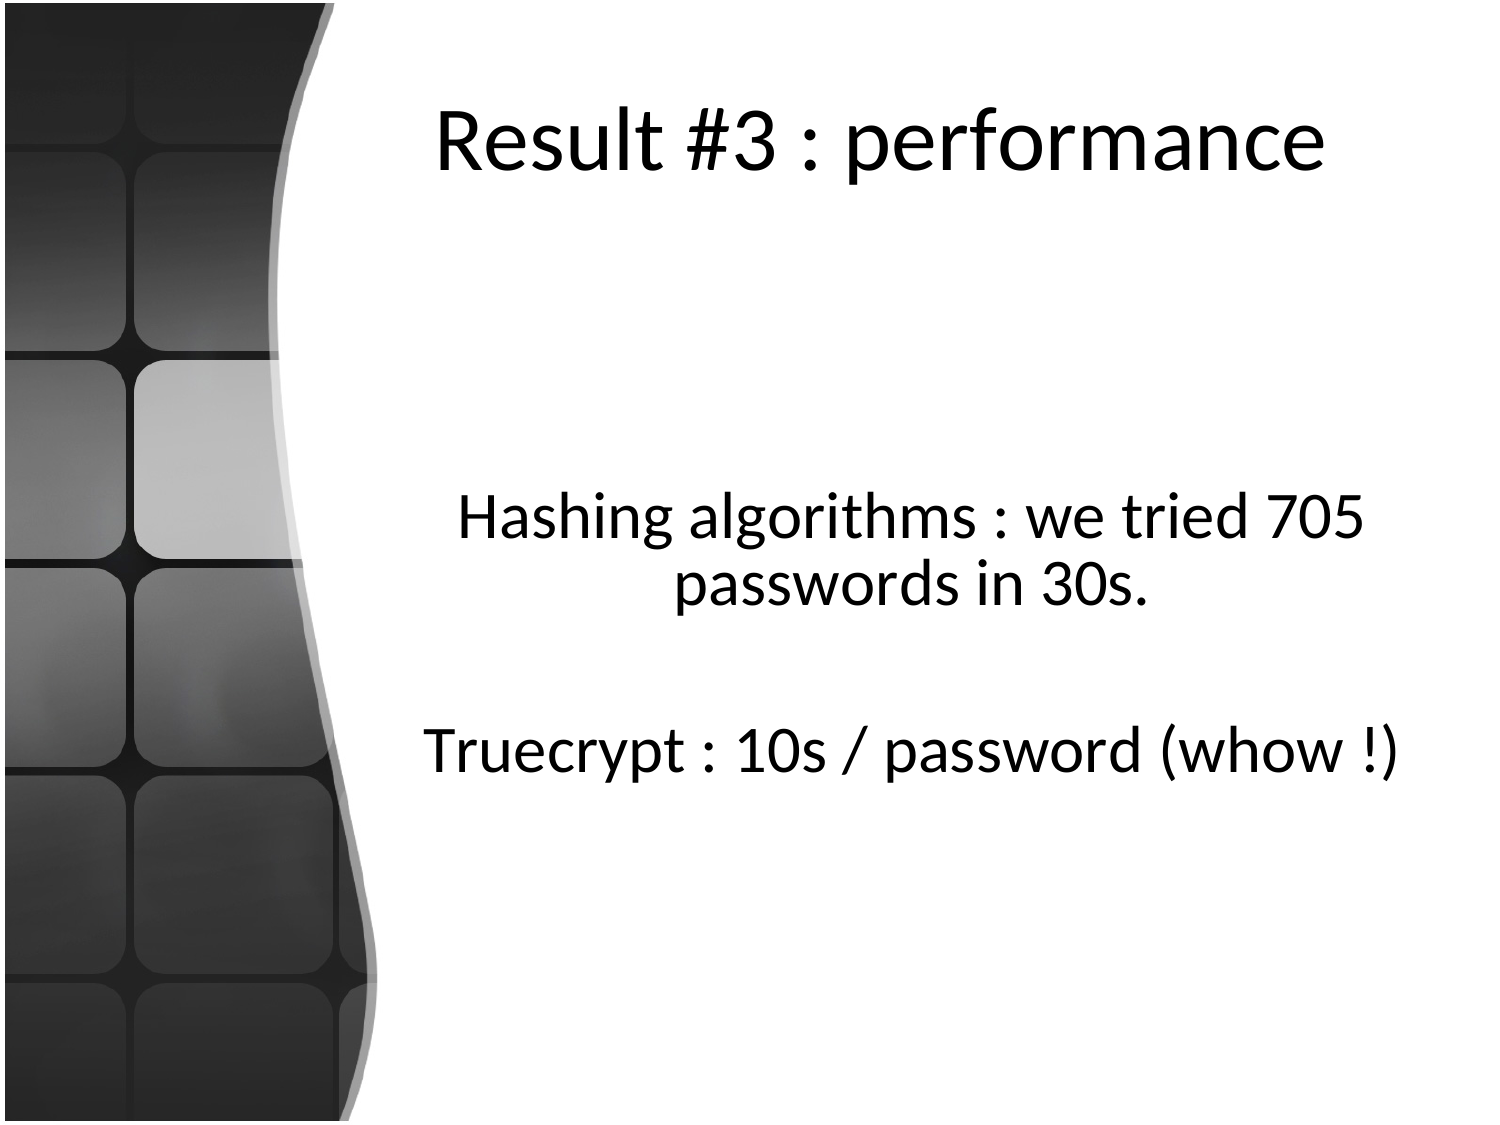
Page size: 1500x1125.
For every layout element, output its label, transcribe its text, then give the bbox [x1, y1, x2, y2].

title Result #3 : performance [206, 29, 1500, 266]
subtitle Hashing algorithms : we tried 705 passwords in 30s. Truecrypt : 10s / password (whow !) [324, 236, 1500, 1125]
picture [0, 0, 1500, 1125]
